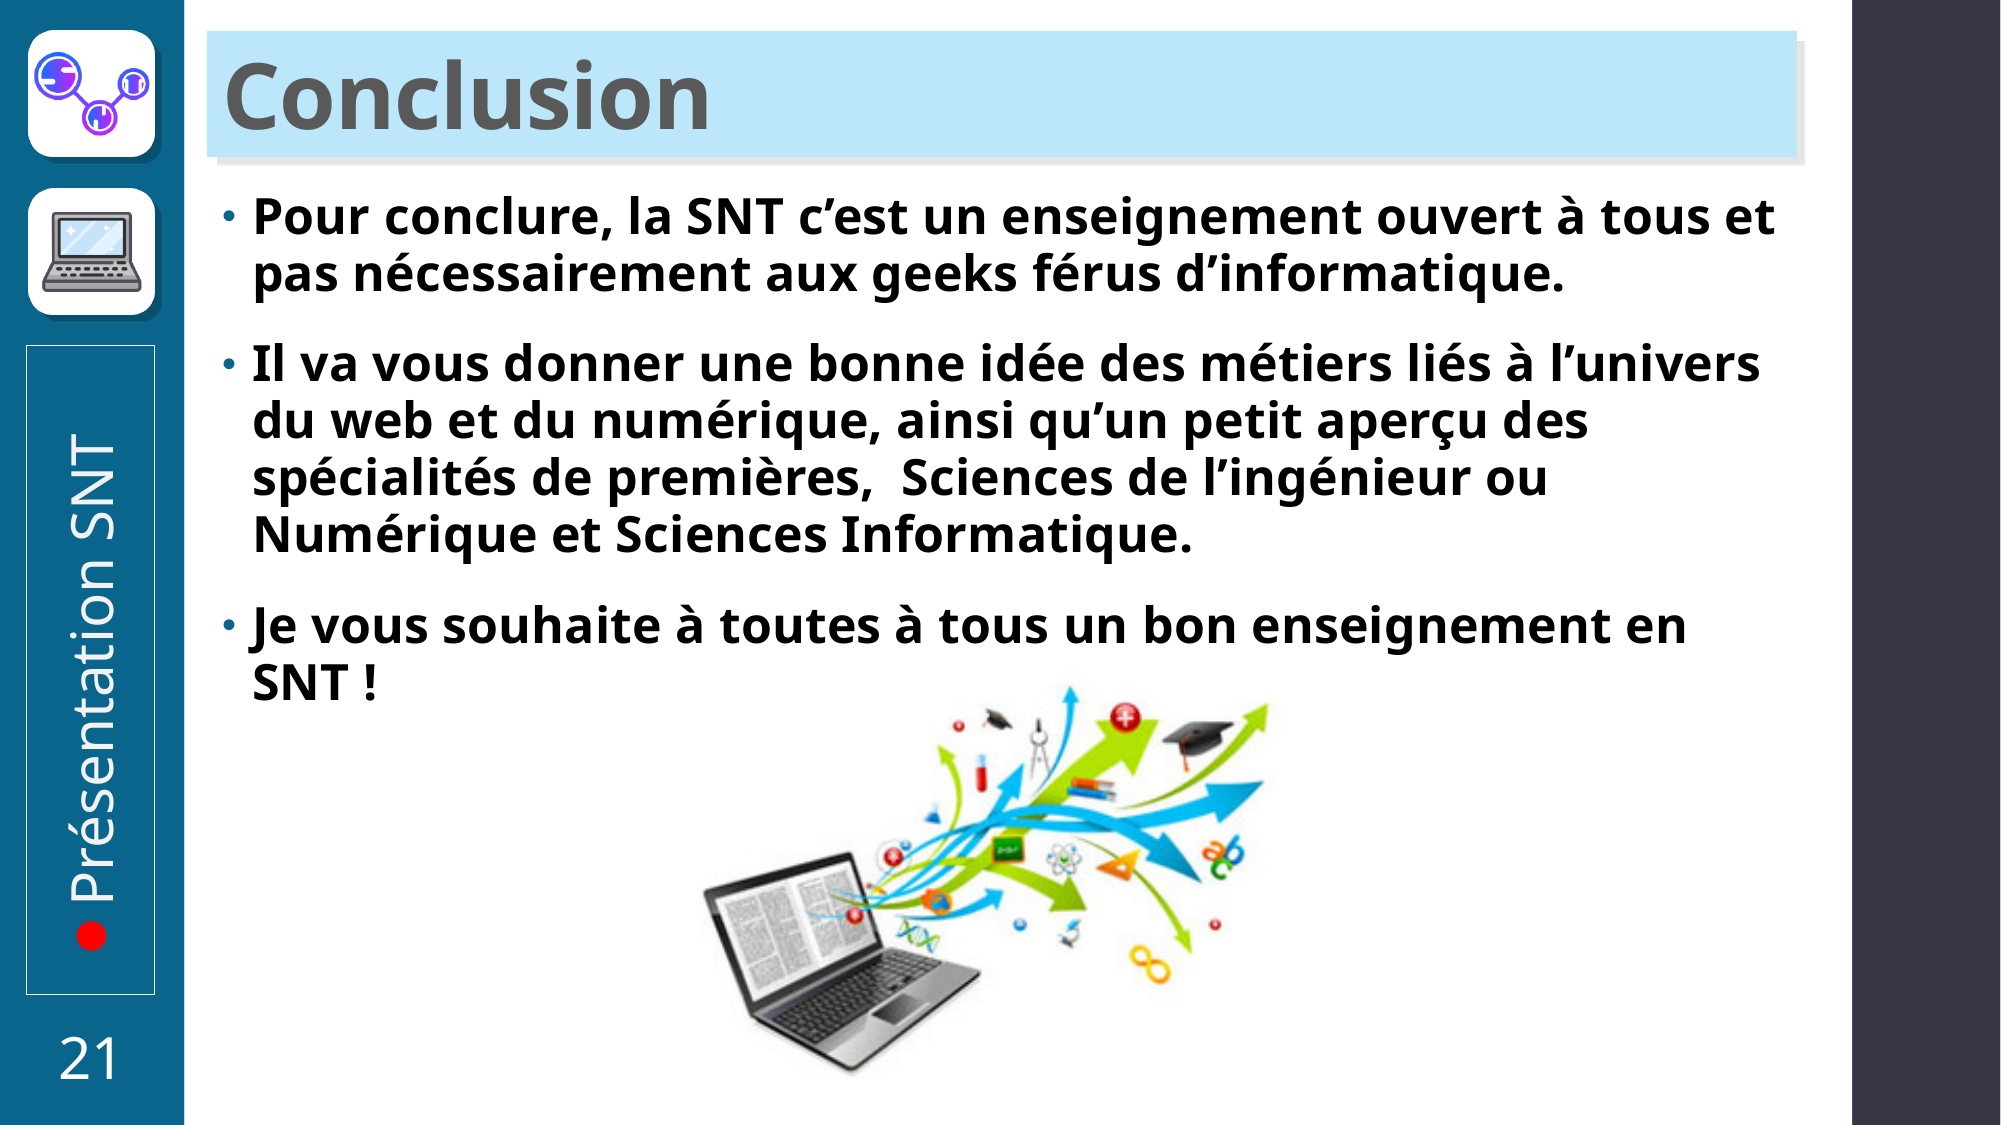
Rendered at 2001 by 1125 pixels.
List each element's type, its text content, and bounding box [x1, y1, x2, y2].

picture [698, 670, 1282, 1079]
slide_number <numéro> [28, 1012, 155, 1110]
title Conclusion [206, 30, 1797, 157]
picture [29, 31, 154, 156]
footer Présentation SNT [26, 345, 155, 995]
picture [29, 189, 154, 314]
list Pour conclure, la SNT c’est un enseignement ouvert à tous et pas nécessairement aux geeks férus d’informatique. Il va vous donner une bonne idée des métiers liés à l’univers du web et du numérique, ainsi qu’un petit aperçu des spécialités de premières, Sciences de l’ingénieur ou Numérique et Sciences Informatique. Je vous souhaite à toutes à tous un bon enseignement en SNT ! [206, 181, 1797, 1110]
